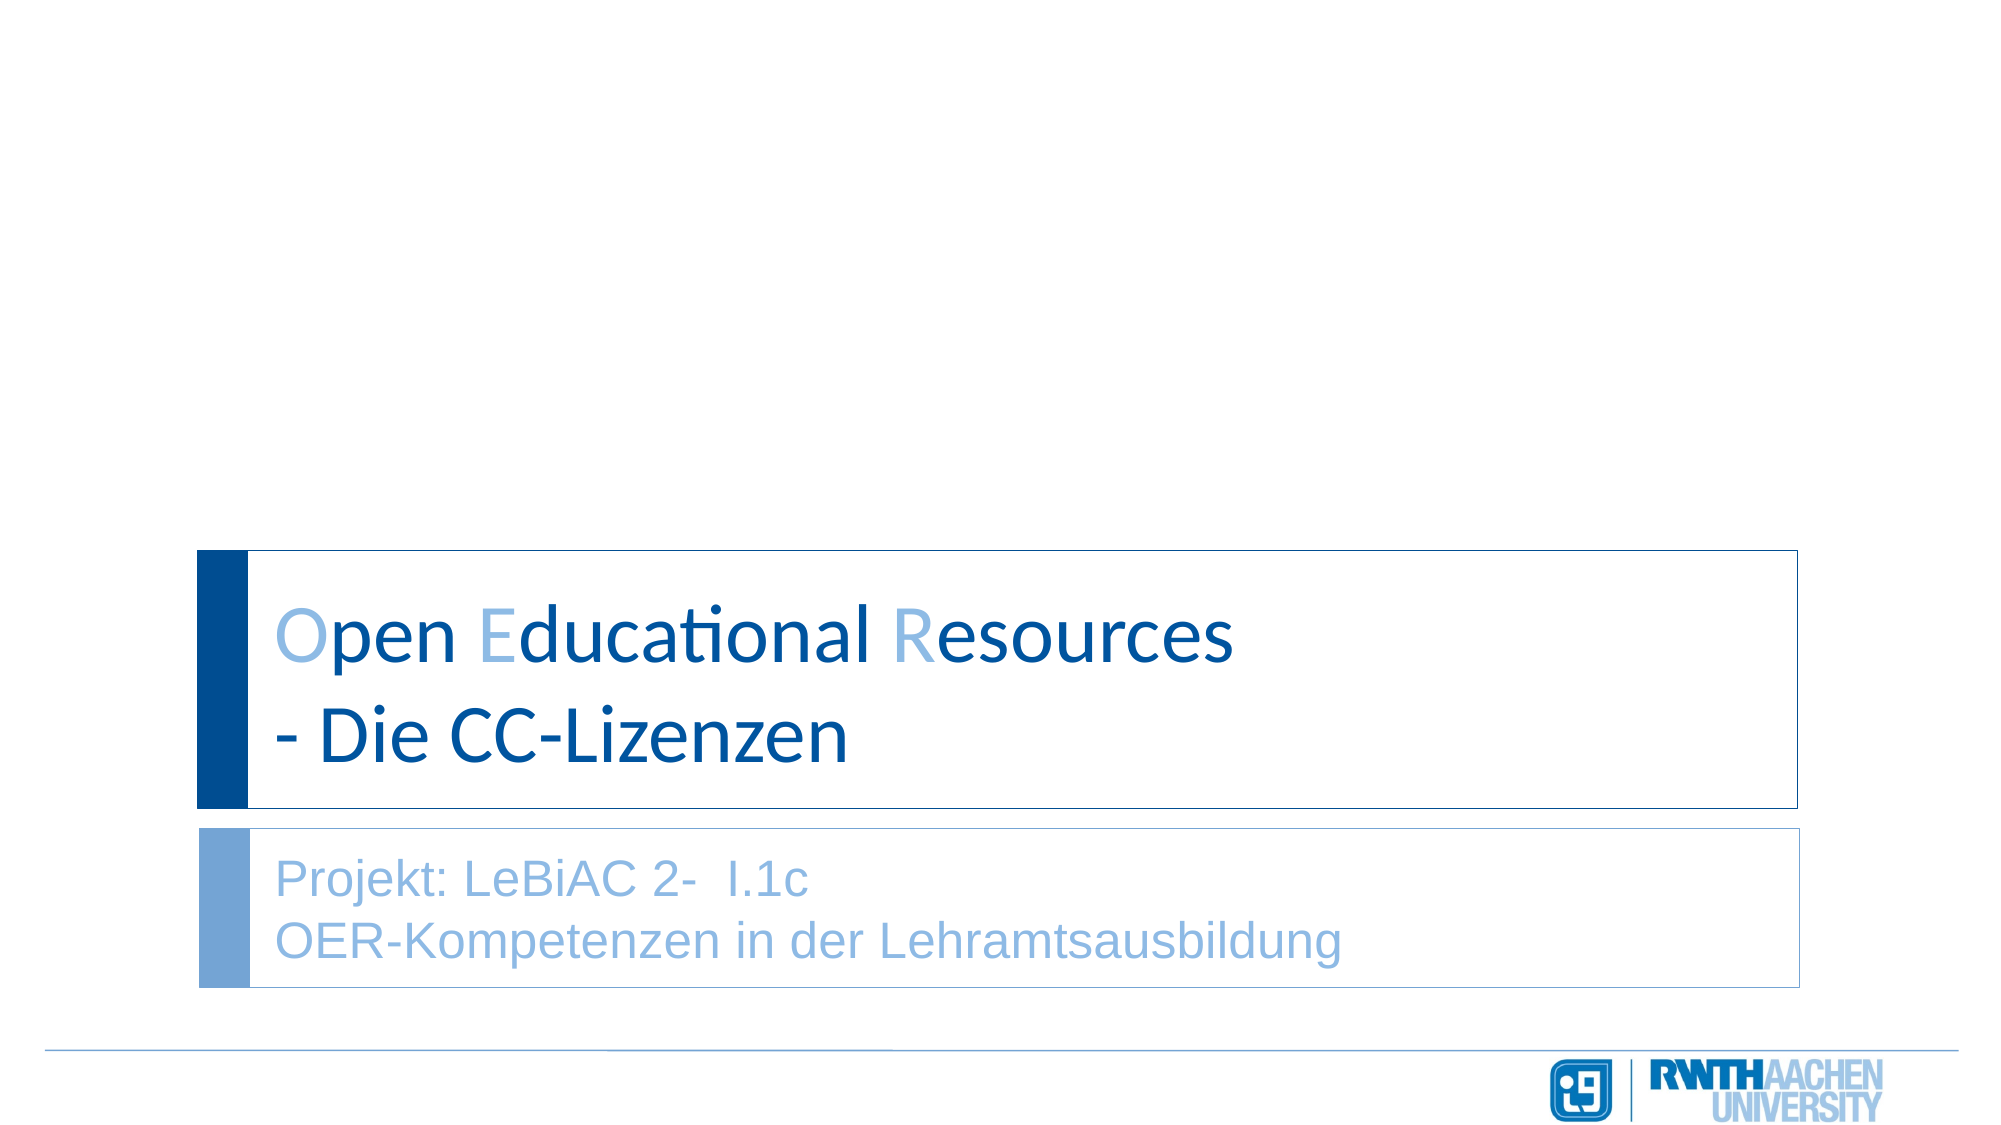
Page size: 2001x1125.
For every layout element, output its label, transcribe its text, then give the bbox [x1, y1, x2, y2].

subtitle Projekt: LeBiAC 2- I.1c OER-Kompetenzen in der Lehramtsausbildung [259, 837, 1788, 976]
picture [1549, 1057, 1884, 1123]
title Open Educational Resources - Die CC-Lizenzen [259, 558, 1788, 801]
